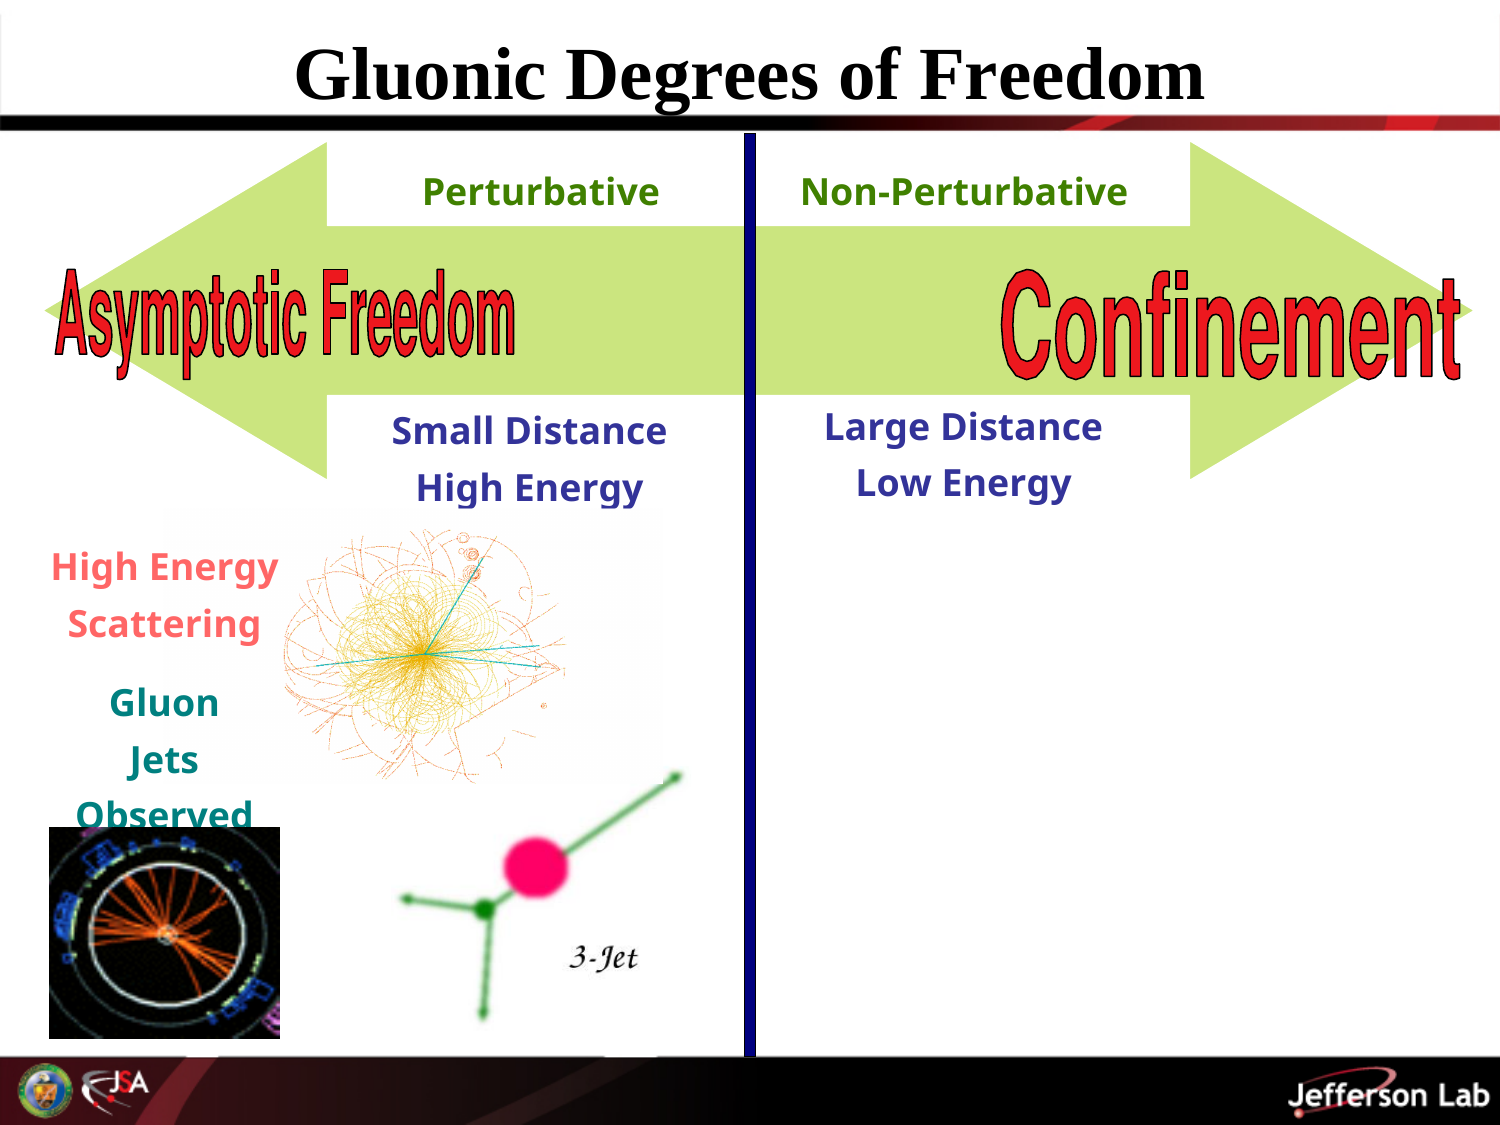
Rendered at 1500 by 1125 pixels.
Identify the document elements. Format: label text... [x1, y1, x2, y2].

picture [0, 0, 1500, 1125]
text_box Large Distance Low Energy [809, 386, 1118, 500]
text_box [42, 133, 1475, 1057]
text_box Perturbative [336, 152, 744, 216]
picture [328, 151, 744, 225]
text_box High Energy Scattering [36, 527, 293, 640]
text_box Gluon Jets Observed [61, 663, 268, 825]
text_box Small Distance High Energy [377, 391, 682, 504]
text_box Non-Perturbative [786, 152, 1143, 216]
picture [756, 151, 1189, 225]
title Gluonic Degrees of Freedom [112, 0, 1388, 151]
